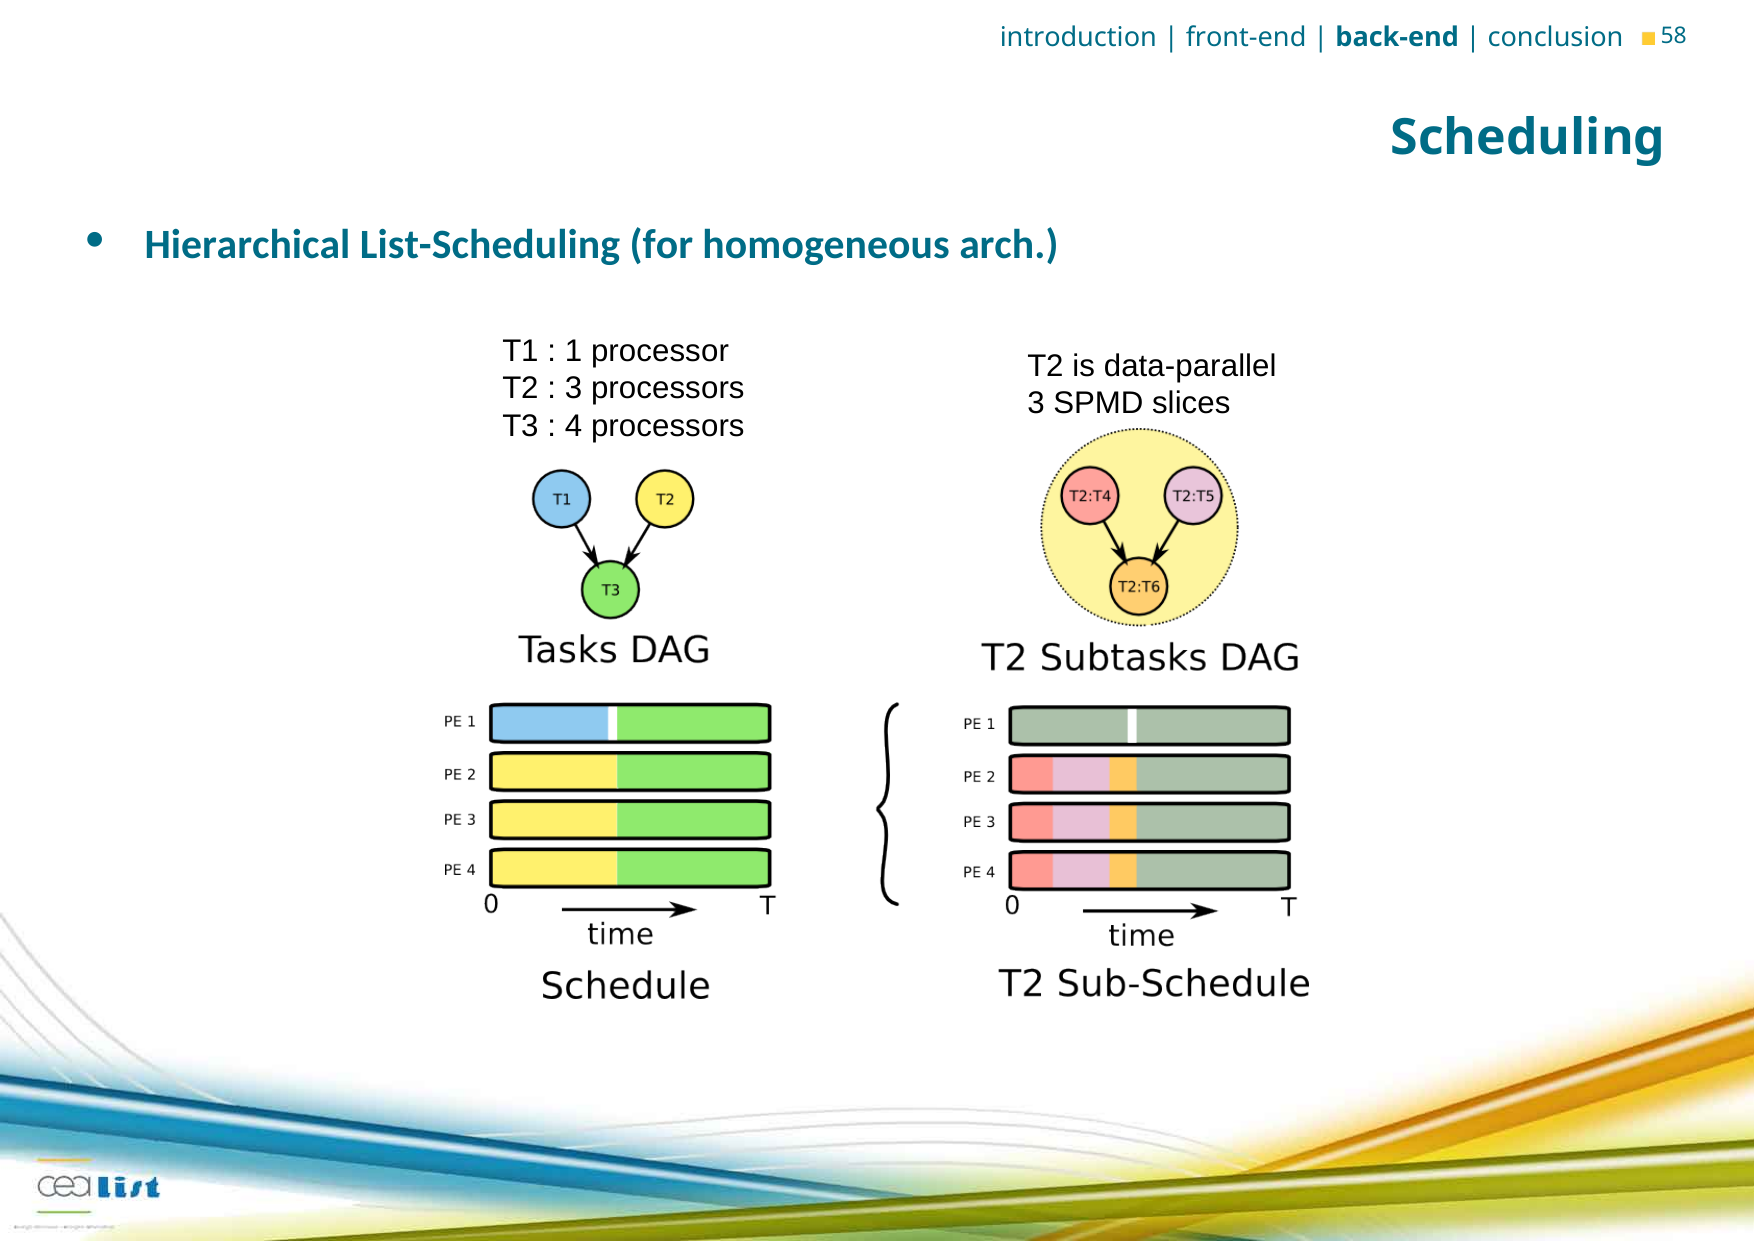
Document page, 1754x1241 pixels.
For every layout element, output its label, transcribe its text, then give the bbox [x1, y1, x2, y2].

list Hierarchical List-Scheduling (for homogeneous arch.) [68, 208, 1679, 1021]
text_box T2 is data-parallel 3 SPMD slices [1012, 337, 1293, 428]
title Scheduling [72, 86, 1683, 183]
title introduction | front-end | back-end | conclusion [404, 11, 1640, 61]
text_box <number> [1640, 12, 1704, 60]
picture [0, 0, 1754, 1241]
text_box T1 : 1 processor T2 : 3 processors T3 : 4 processors [487, 322, 761, 451]
